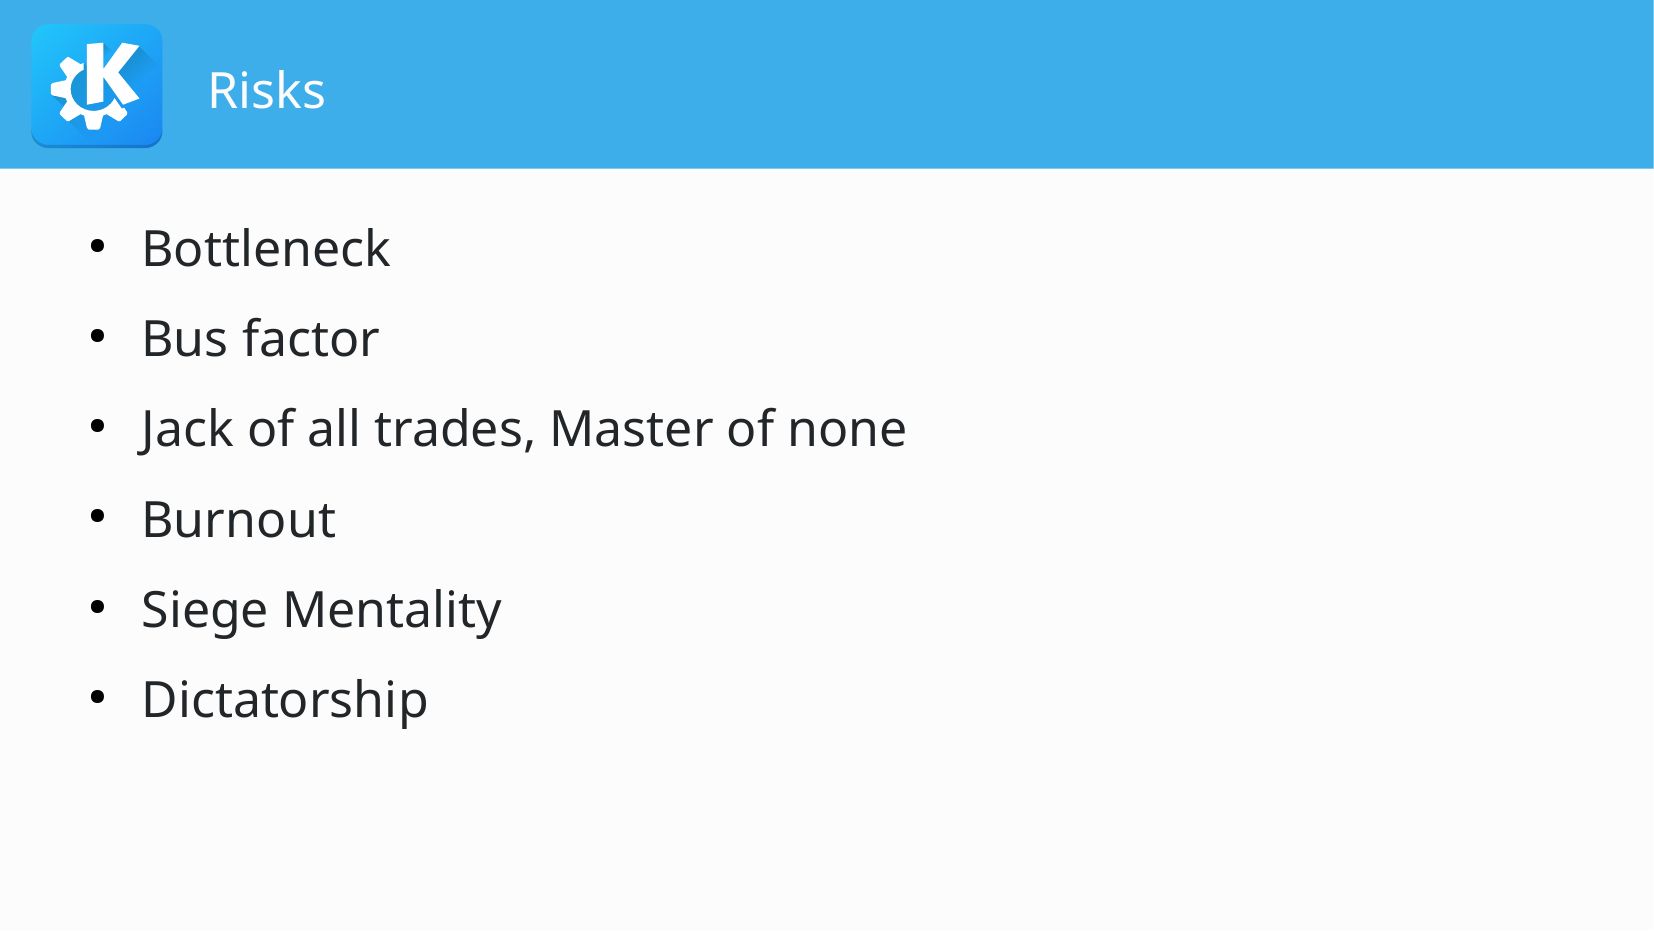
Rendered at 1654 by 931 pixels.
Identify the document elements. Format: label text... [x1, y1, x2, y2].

list Bottleneck Bus factor Jack of all trades, Master of none Burnout Siege Mentality Dictatorship [70, 212, 1559, 753]
title Risks [207, 11, 1558, 167]
